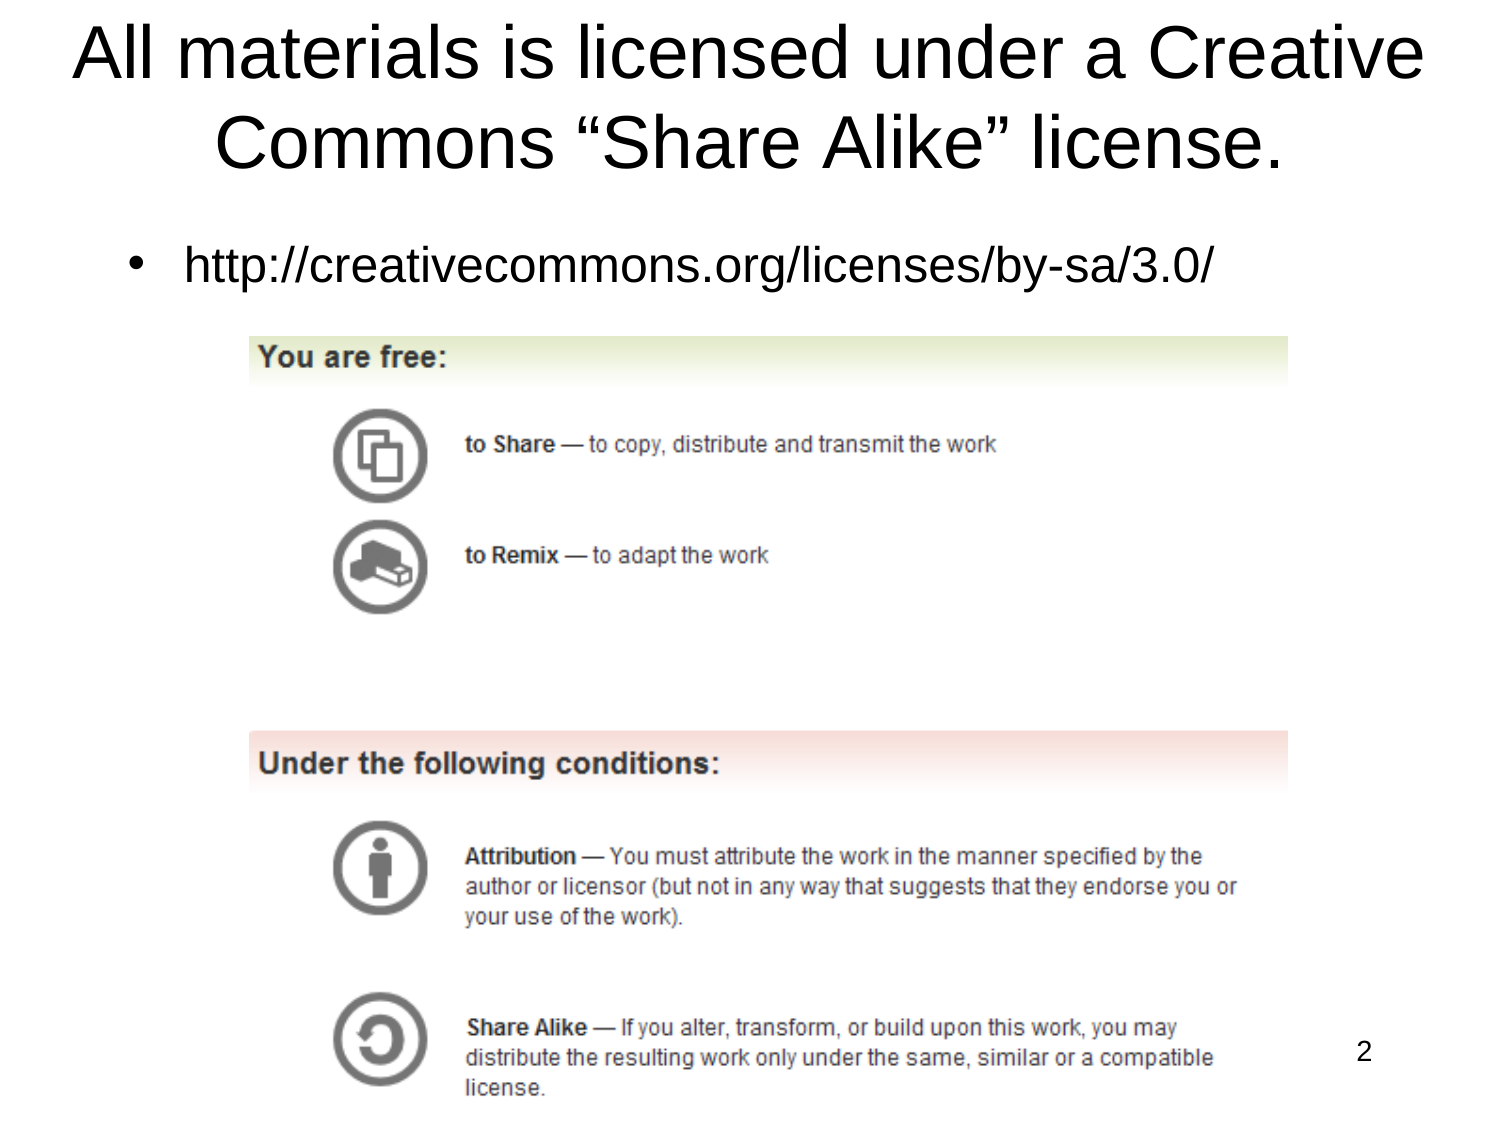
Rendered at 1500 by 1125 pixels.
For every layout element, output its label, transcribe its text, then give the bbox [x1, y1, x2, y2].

title All materials is licensed under a Creative Commons “Share Alike” license. [0, 0, 1500, 192]
picture [249, 336, 1288, 1113]
text_box <number> [1288, 1025, 1388, 1101]
list http://creativecommons.org/licenses/by-sa/3.0/ [112, 224, 1388, 901]
